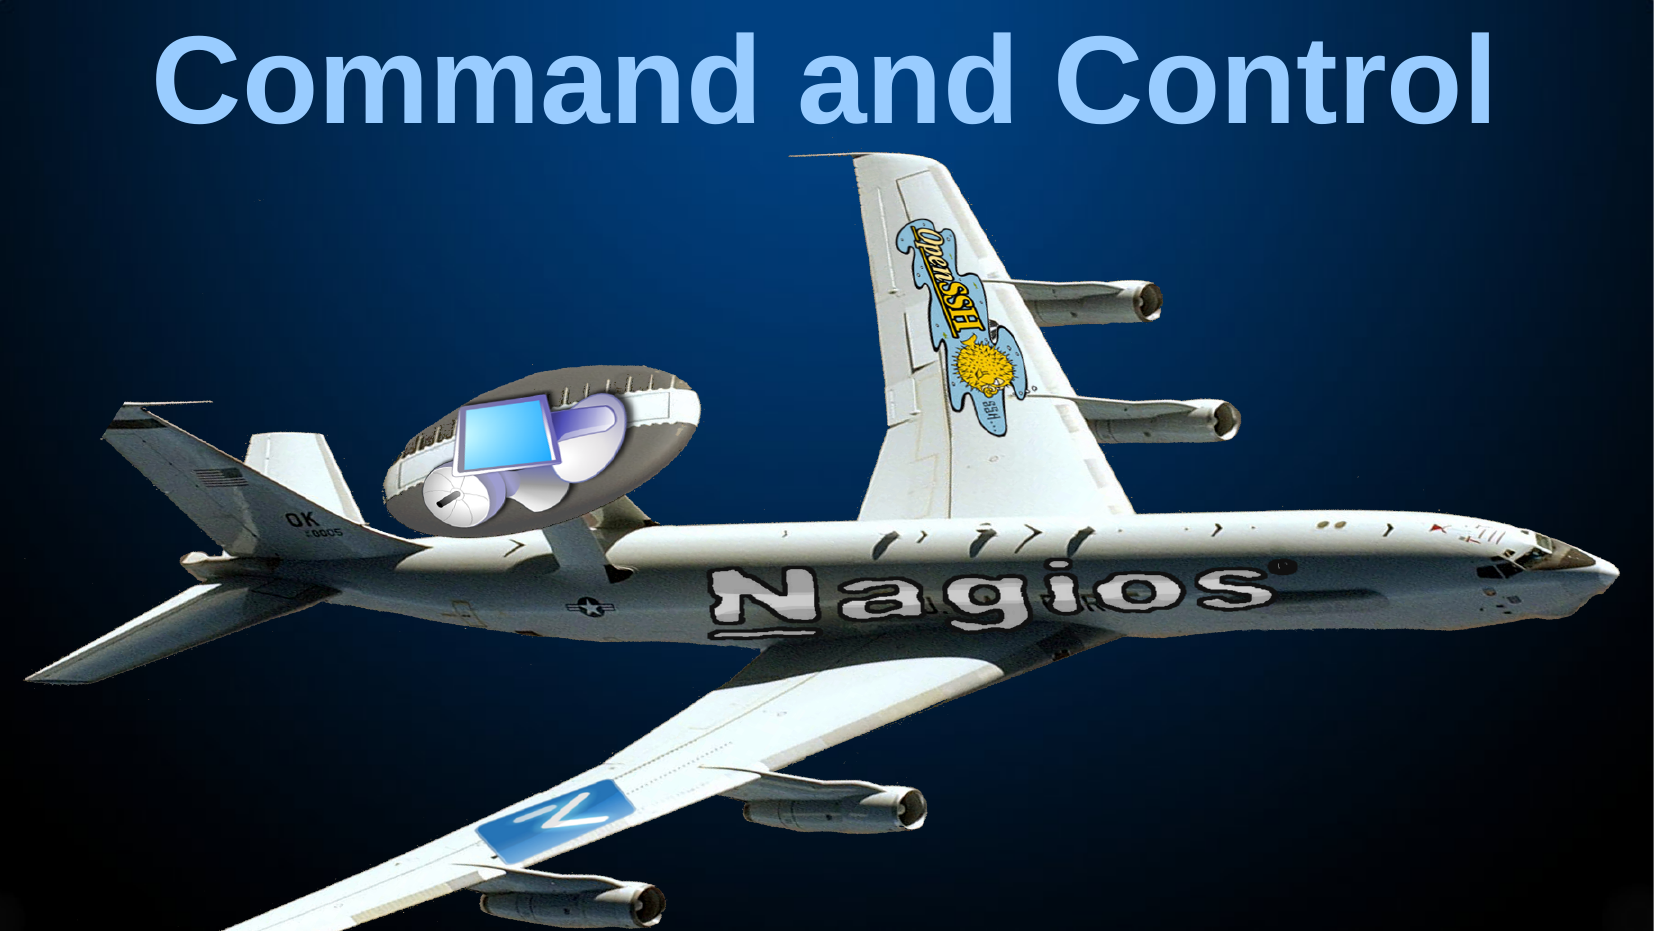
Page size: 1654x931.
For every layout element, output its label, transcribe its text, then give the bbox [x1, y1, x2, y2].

title Command and Control [0, 2, 1651, 158]
picture [0, 0, 1654, 931]
